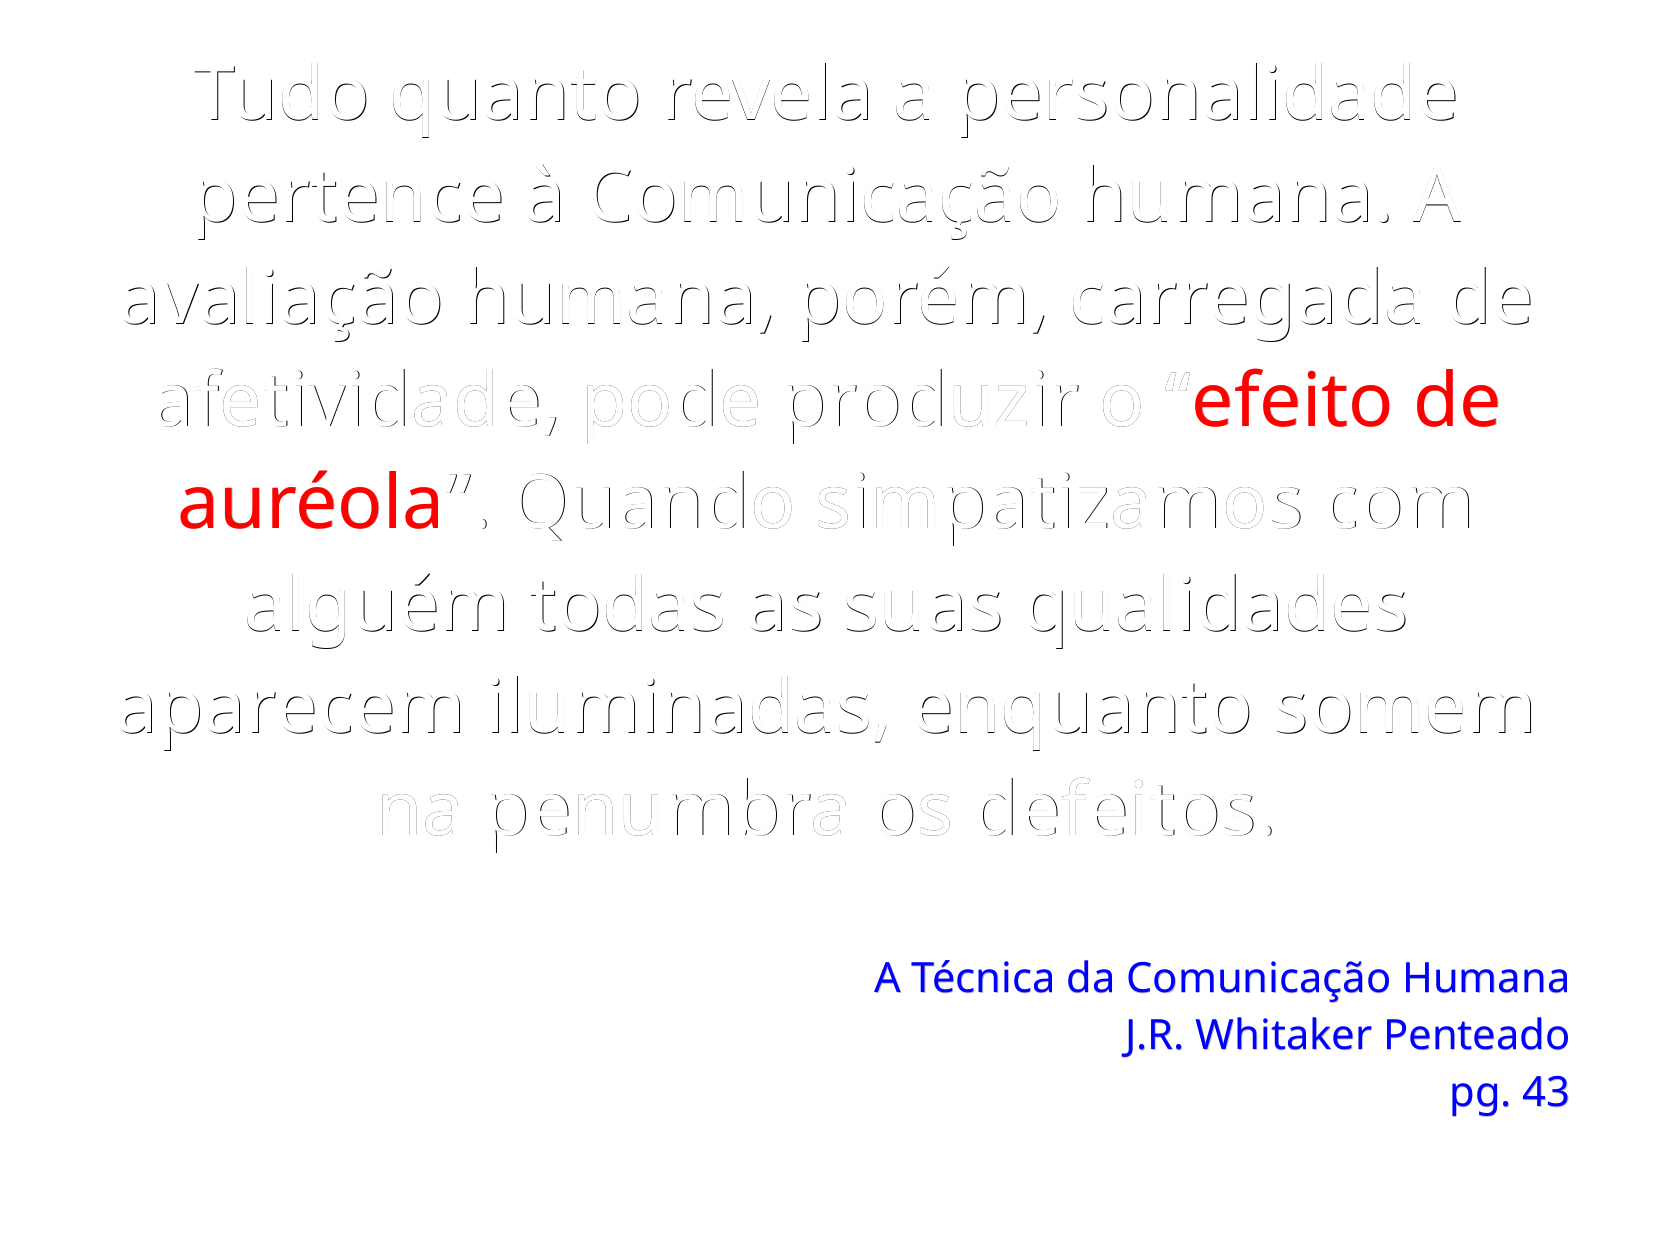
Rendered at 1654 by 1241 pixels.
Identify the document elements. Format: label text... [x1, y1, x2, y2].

subtitle Tudo quanto revela a personalidade pertence à Comunicação humana. A avaliação humana, porém, carregada de afetividade, pode produzir o “efeito de auréola”. Quando simpatizamos com alguém todas as suas qualidades aparecem iluminadas, enquanto somem na penumbra os defeitos. A Técnica da Comunicação Humana J.R. Whitaker Penteado pg. 43 [82, 49, 1571, 1109]
